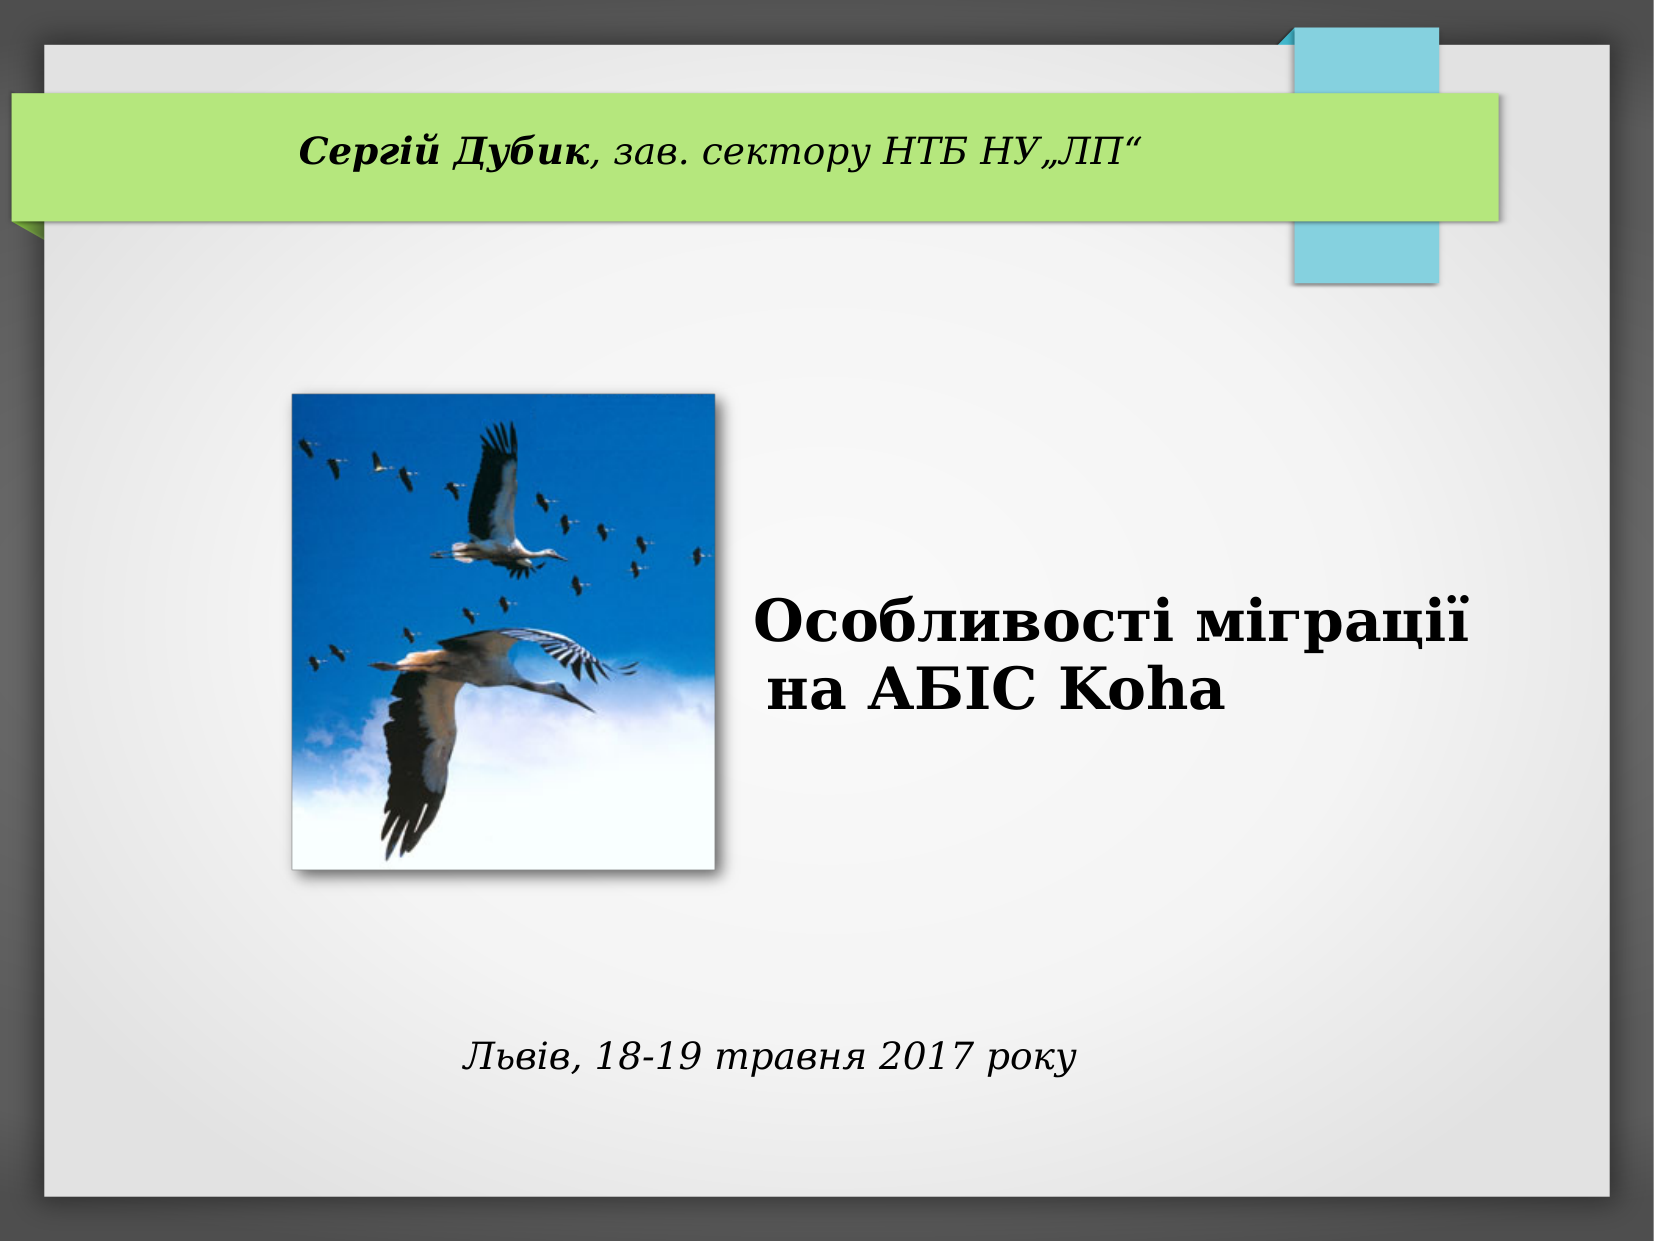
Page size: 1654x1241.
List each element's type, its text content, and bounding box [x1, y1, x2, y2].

picture [0, 0, 1654, 1241]
title Сергій Дубик, зав. сектору НТБ НУ„ЛП“ [82, 94, 1264, 213]
text_box Львів, 18-19 травня 2017 року [448, 1027, 1170, 1086]
subtitle Особливості міграції на АБІС Koha [82, 295, 1571, 1015]
